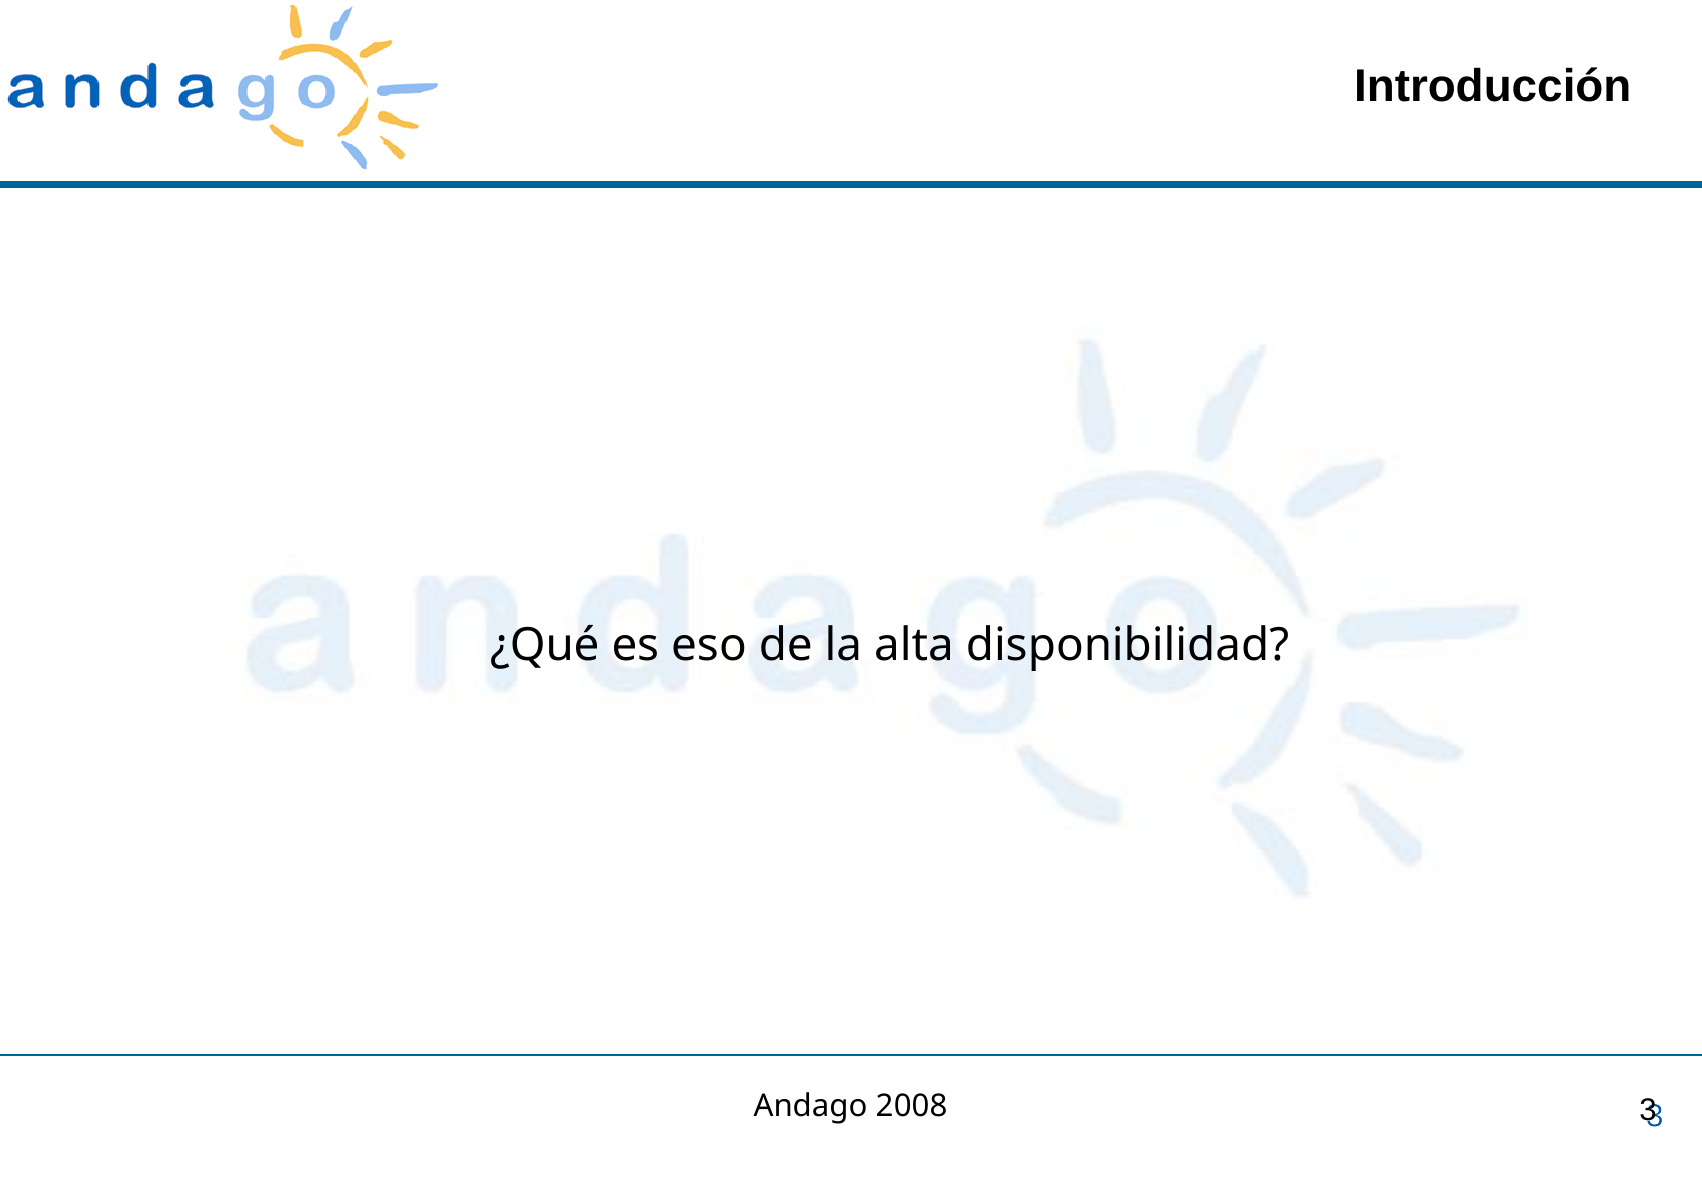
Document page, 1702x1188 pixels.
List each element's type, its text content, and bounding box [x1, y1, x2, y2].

subtitle ¿Qué es eso de la alta disponibilidad? [125, 260, 1572, 957]
picture [0, 0, 255, 175]
title Introducción [255, 0, 1702, 188]
